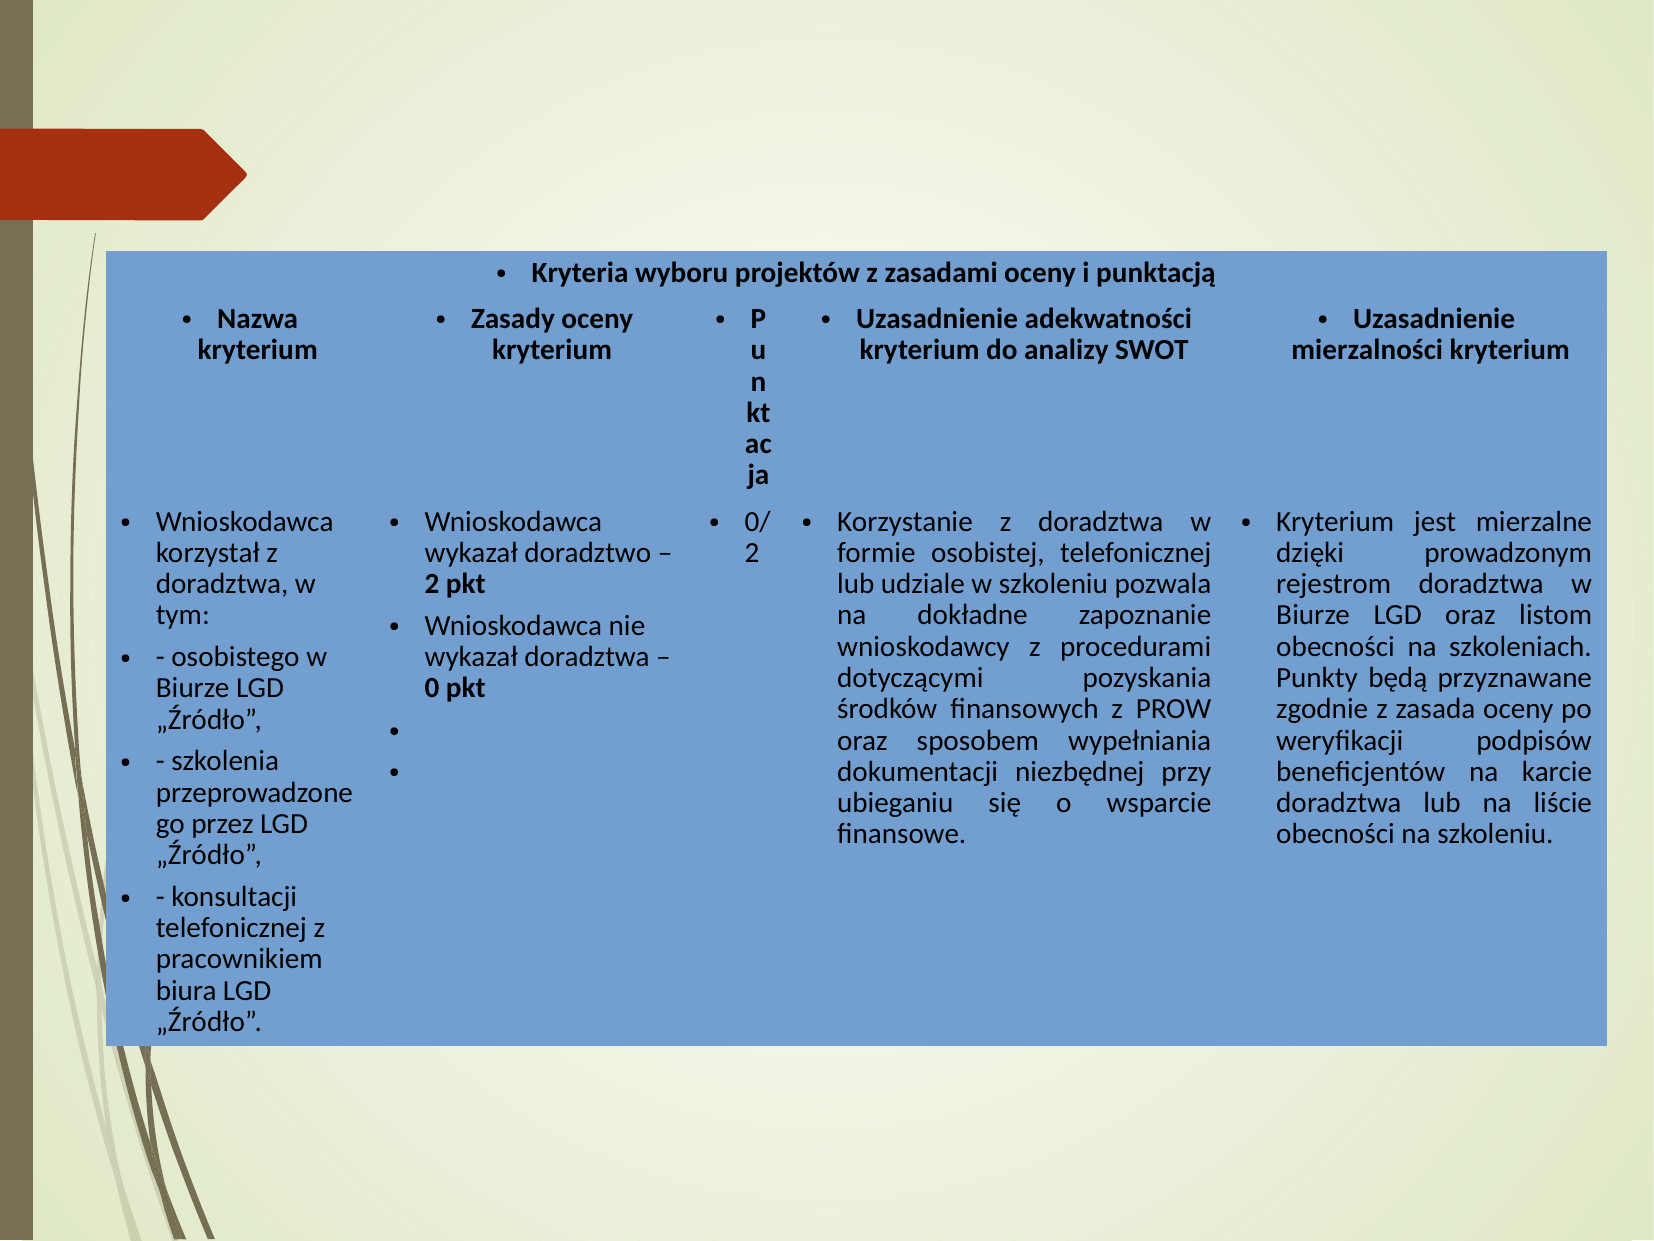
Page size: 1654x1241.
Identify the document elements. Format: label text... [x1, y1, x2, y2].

table_cell Wnioskodawca korzystał z doradztwa, w tym: - osobistego w Biurze LGD „Źródło”, - szkolenia przeprowadzonego przez LGD „Źródło”, - konsultacji telefonicznej z pracownikiem biura LGD „Źródło”. [106, 500, 374, 1046]
table_header Kryteria wyboru projektów z zasadami oceny i punktacją [106, 251, 1607, 297]
table_cell Uzasadnienie adekwatności kryterium do analizy SWOT [787, 297, 1226, 500]
table_cell Kryterium jest mierzalne dzięki prowadzonym rejestrom doradztwa w Biurze LGD oraz listom obecności na szkoleniach. Punkty będą przyznawane zgodnie z zasada oceny po weryfikacji podpisów beneficjentów na karcie doradztwa lub na liście obecności na szkoleniu. [1226, 500, 1607, 1046]
table_cell Wnioskodawca wykazał doradztwo – 2 pkt Wnioskodawca nie wykazał doradztwa – 0 pkt [374, 500, 694, 1046]
table_cell Nazwa kryterium [106, 297, 374, 500]
table_cell Uzasadnienie mierzalności kryterium [1226, 297, 1607, 500]
table_cell Punktacja [694, 297, 787, 500]
table_cell 0/2 [694, 500, 787, 1046]
table_cell Korzystanie z doradztwa w formie osobistej, telefonicznej lub udziale w szkoleniu pozwala na dokładne zapoznanie wnioskodawcy z procedurami dotyczącymi pozyskania środków finansowych z PROW oraz sposobem wypełniania dokumentacji niezbędnej przy ubieganiu się o wsparcie finansowe. [787, 500, 1226, 1046]
table_cell Zasady oceny kryterium [374, 297, 694, 500]
